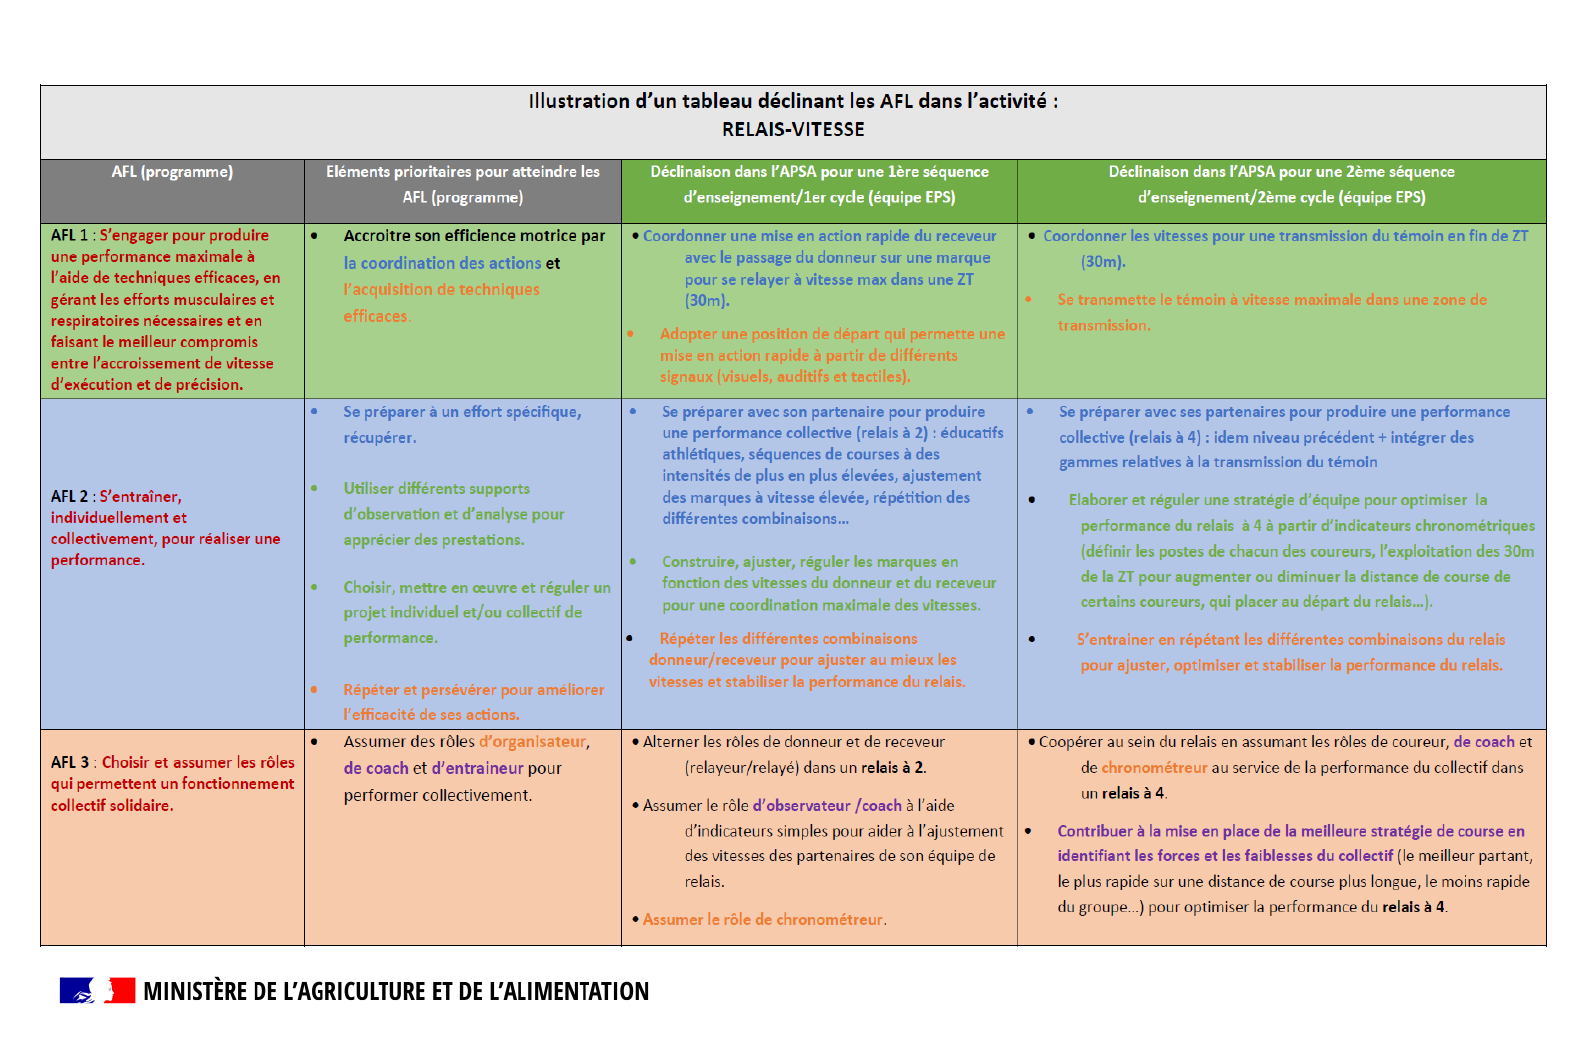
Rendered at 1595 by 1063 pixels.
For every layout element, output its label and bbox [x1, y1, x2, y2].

picture [40, 67, 1558, 1004]
